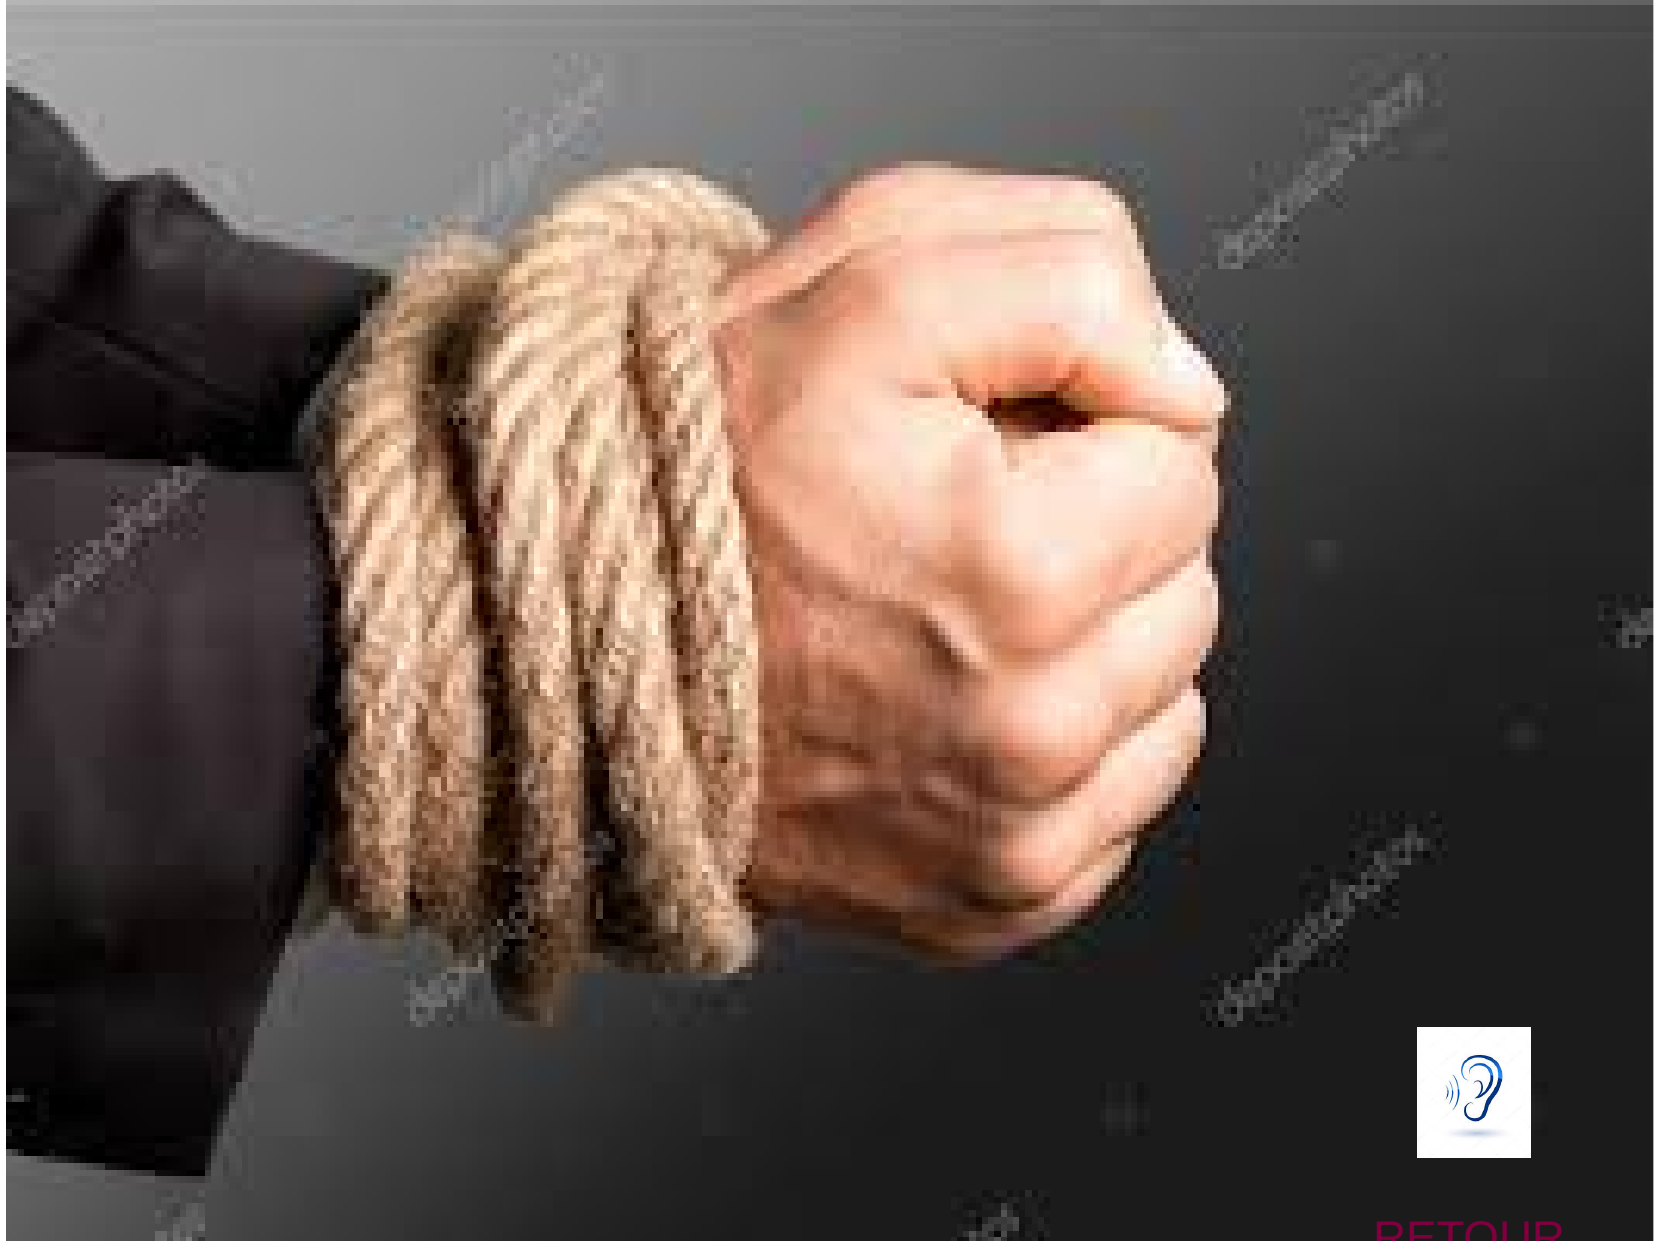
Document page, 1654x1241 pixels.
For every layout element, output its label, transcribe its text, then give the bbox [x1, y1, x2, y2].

text_box RETOUR [1358, 1204, 1619, 1241]
picture [6, 0, 1654, 1241]
